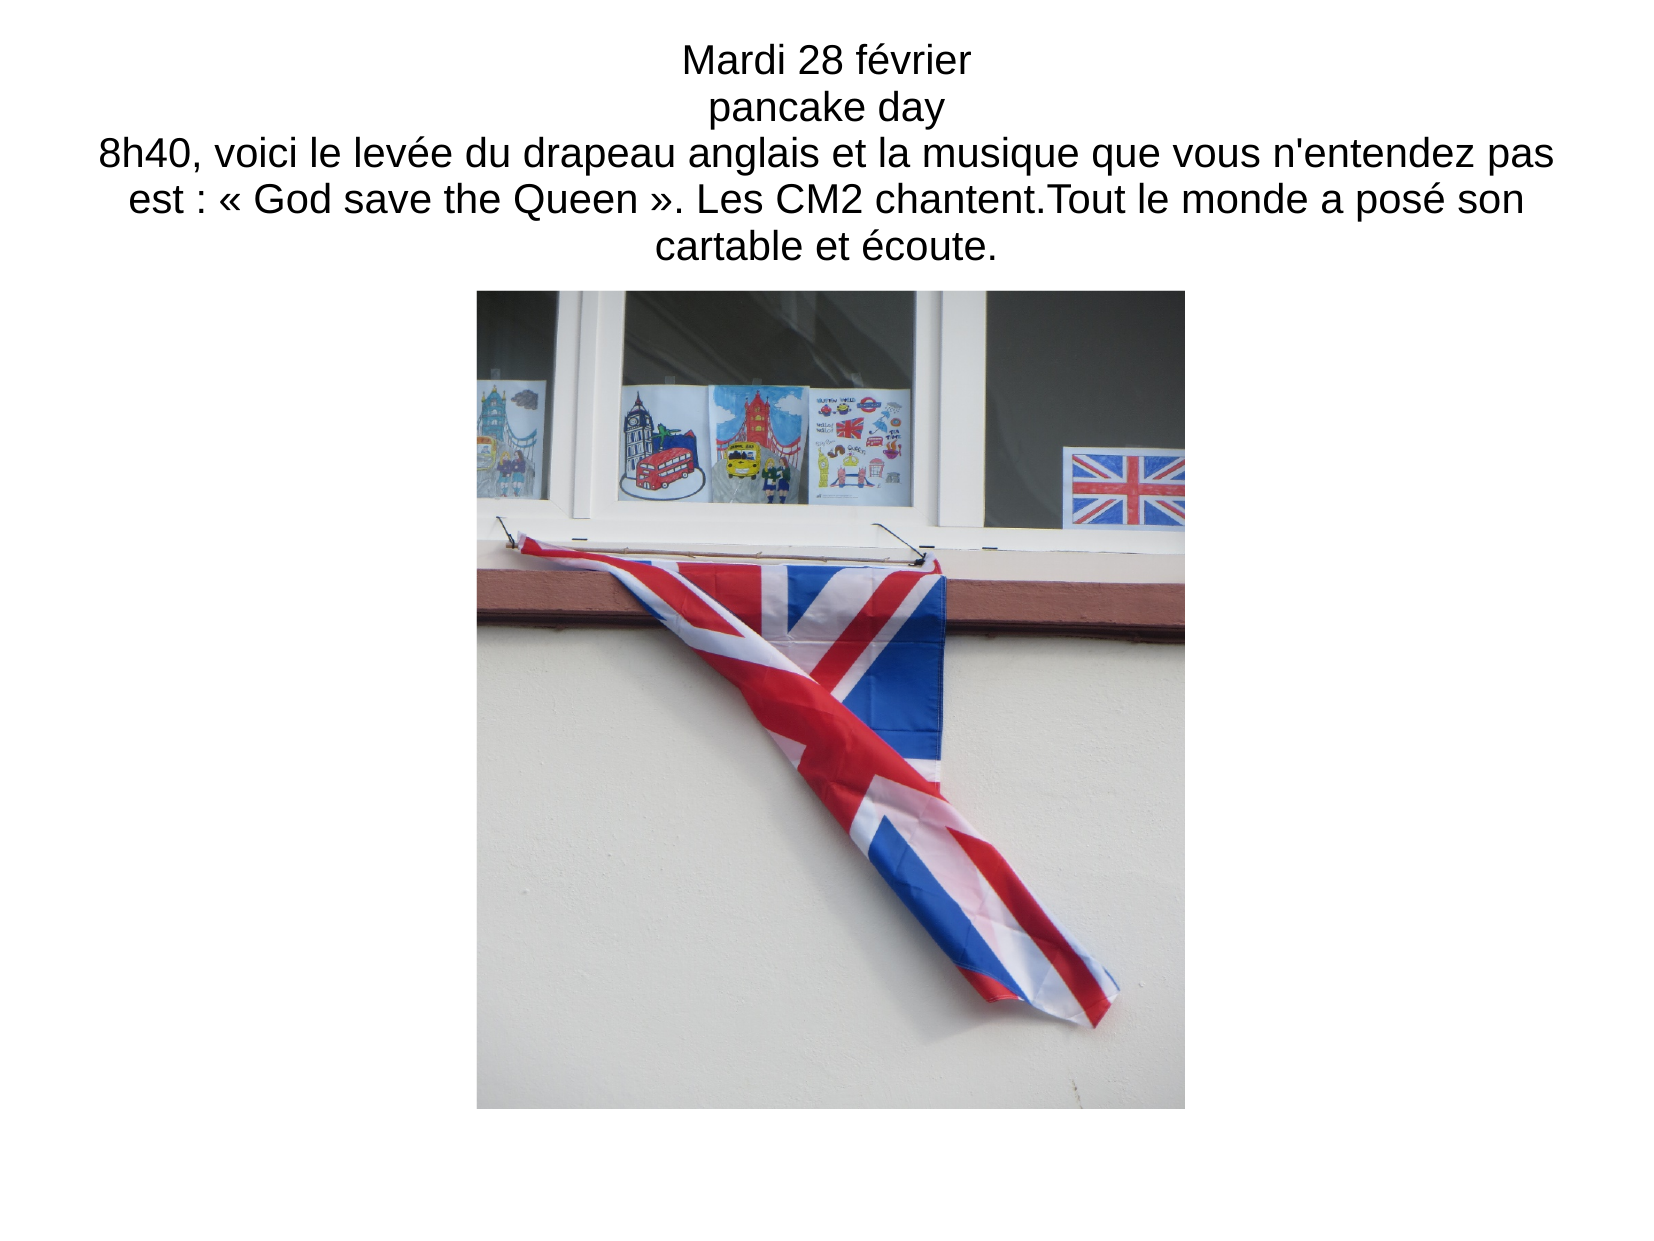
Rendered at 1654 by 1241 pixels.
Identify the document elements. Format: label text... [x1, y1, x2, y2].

title Mardi 28 février pancake day 8h40, voici le levée du drapeau anglais et la musique que vous n'entendez pas est : « God save the Queen ». Les CM2 chantent.Tout le monde a posé son cartable et écoute. [82, 36, 1571, 270]
picture [476, 290, 1185, 1109]
